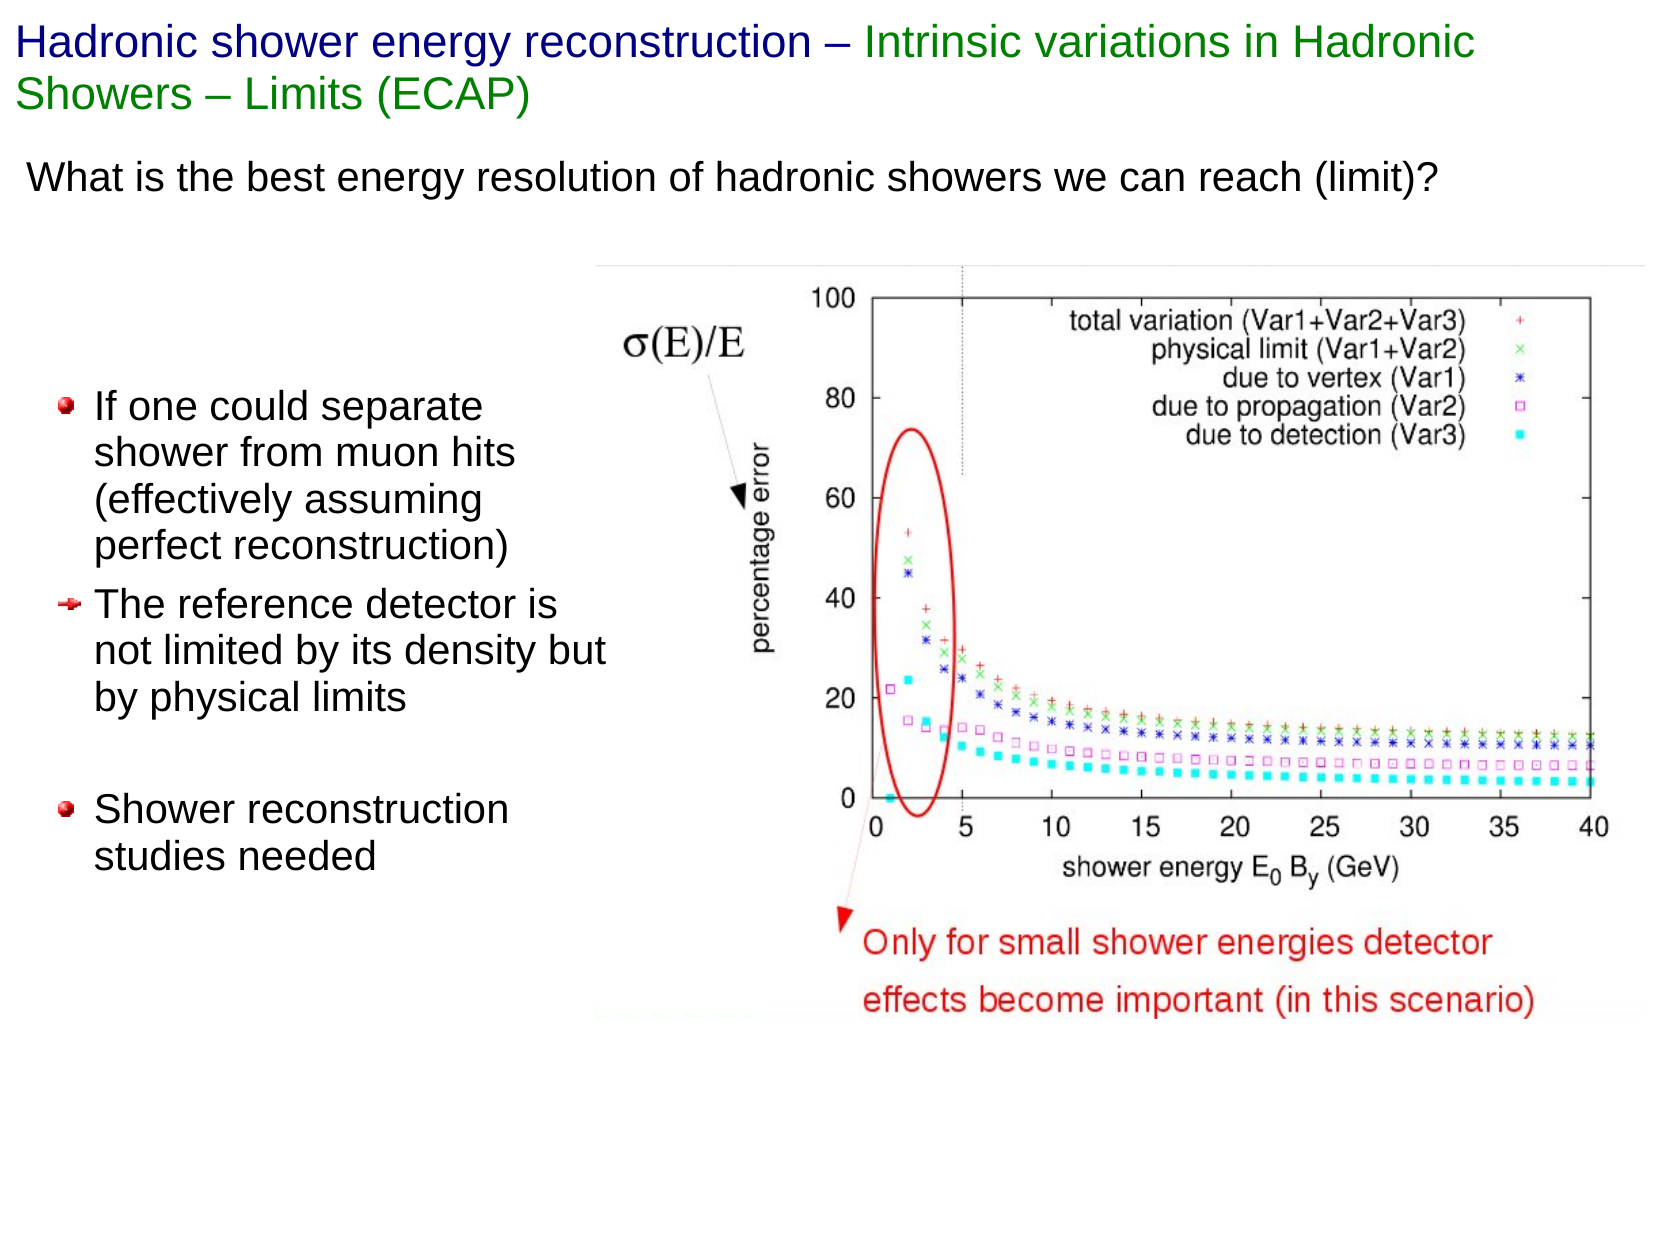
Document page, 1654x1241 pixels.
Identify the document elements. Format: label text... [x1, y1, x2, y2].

text_box What is the best energy resolution of hadronic showers we can reach (limit)? [11, 146, 1466, 208]
text_box If one could separate shower from muon hits (effectively assuming perfect reconstruction) The reference detector is not limited by its density but by physical limits Shower reconstruction studies needed [8, 375, 626, 887]
picture [595, 265, 1646, 1019]
text_box Hadronic shower energy reconstruction – Intrinsic variations in Hadronic Showers – Limits (ECAP) [0, 8, 1651, 127]
